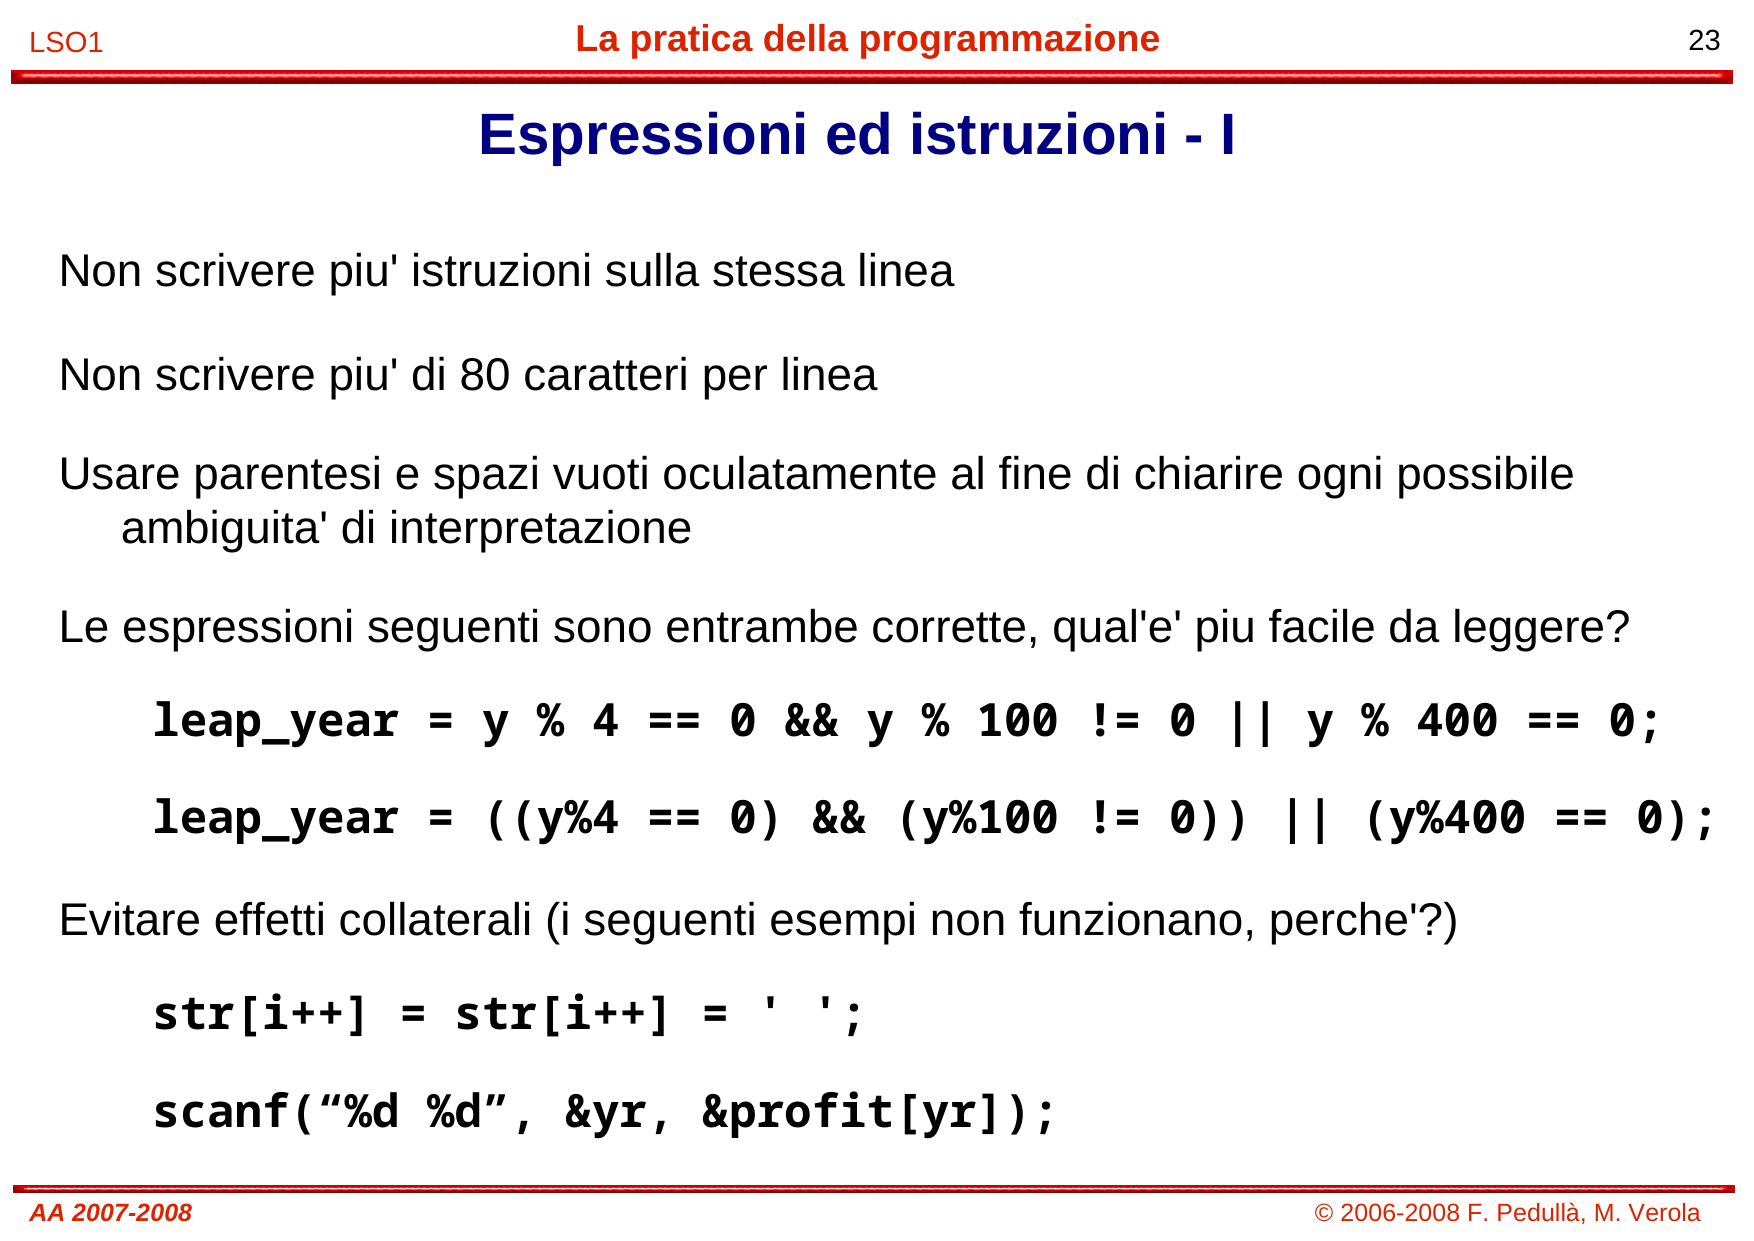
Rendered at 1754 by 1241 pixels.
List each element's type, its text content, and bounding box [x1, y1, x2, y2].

list Non scrivere piu' istruzioni sulla stessa linea Non scrivere piu' di 80 caratteri per linea Usare parentesi e spazi vuoti oculatamente al fine di chiarire ogni possibile ambiguita' di interpretazione Le espressioni seguenti sono entrambe corrette, qual'e' piu facile da leggere? leap_year = y % 4 == 0 && y % 100 != 0 || y % 400 == 0; leap_year = ((y%4 == 0) && (y%100 != 0)) || (y%400 == 0); Evitare effetti collaterali (i seguenti esempi non funzionano, perche'?) str[i++] = str[i++] = ' '; scanf(“%d %d”, &yr, &profit[yr]); [58, 244, 1747, 1100]
picture [13, 1185, 1735, 1193]
text_box Espressioni ed istruzioni - I [386, 98, 1330, 187]
picture [11, 70, 1733, 84]
